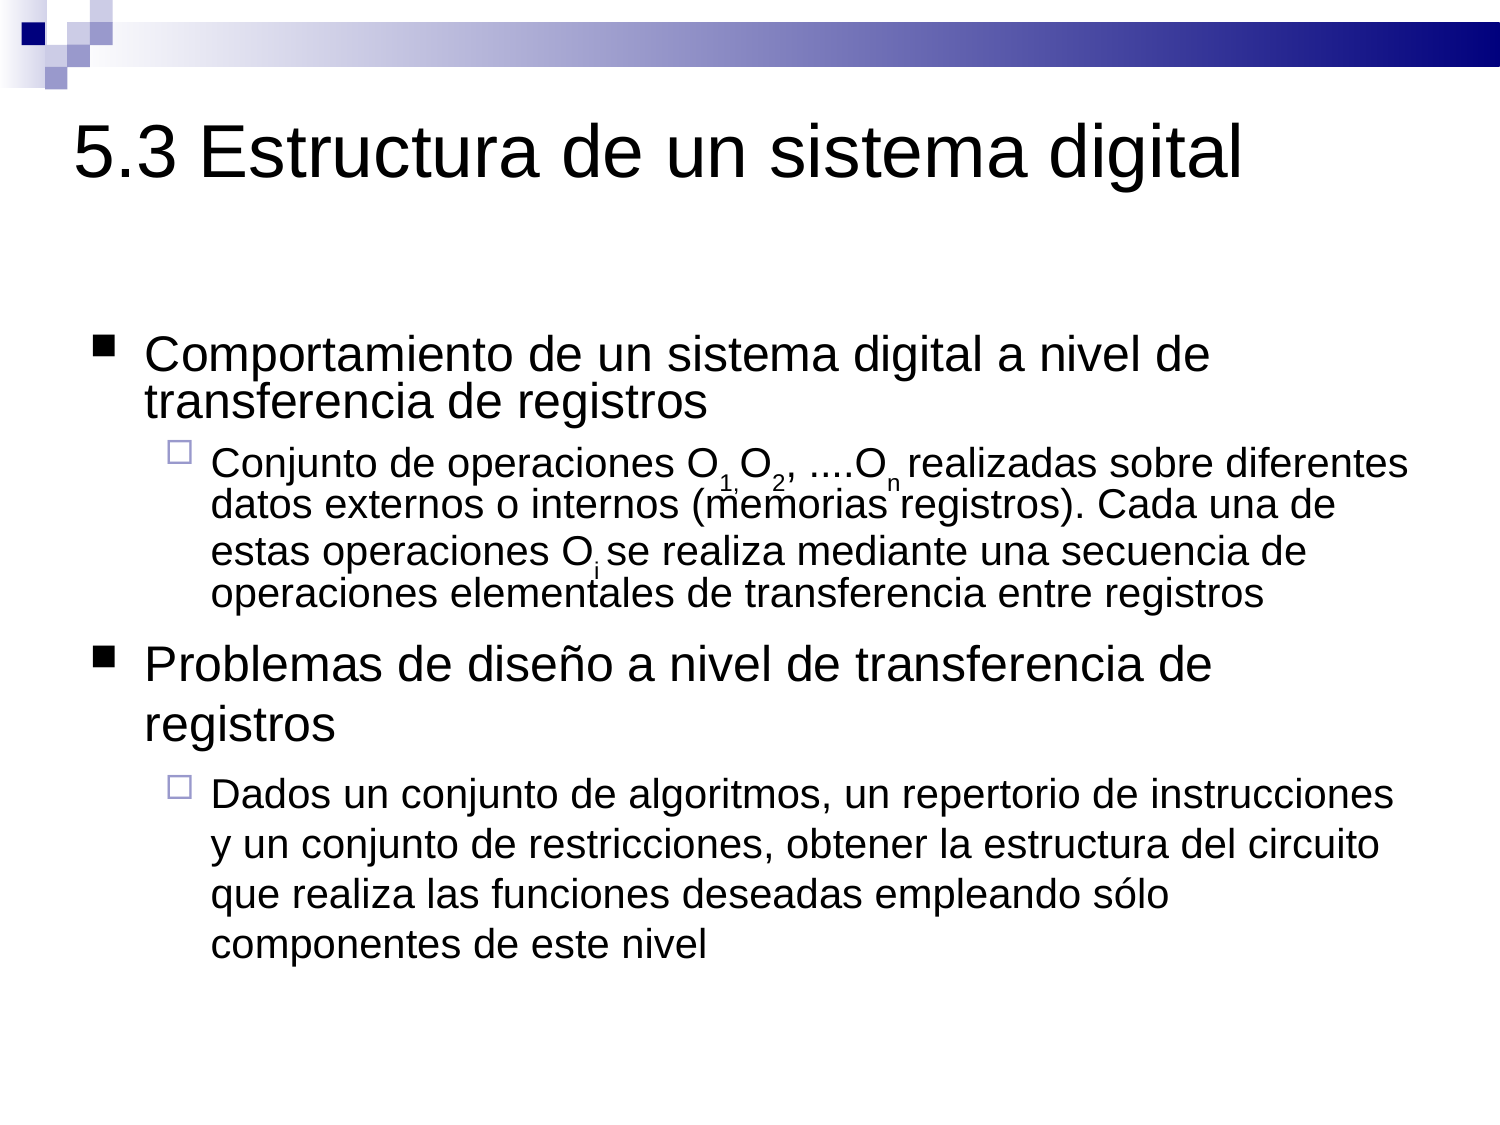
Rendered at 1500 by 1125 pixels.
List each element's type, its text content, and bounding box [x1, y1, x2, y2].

title 5.3 Estructura de un sistema digital [59, 59, 1410, 237]
list Comportamiento de un sistema digital a nivel de transferencia de registros Conjunto de operaciones O1,O2, ....On realizadas sobre diferentes datos externos o internos (memorias registros). Cada una de estas operaciones Oi se realiza mediante una secuencia de operaciones elementales de transferencia entre registros Problemas de diseño a nivel de transferencia de registros Dados un conjunto de algoritmos, un repertorio de instrucciones y un conjunto de restricciones, obtener la estructura del circuito que realiza las funciones deseadas empleando sólo componentes de este nivel [75, 324, 1426, 978]
